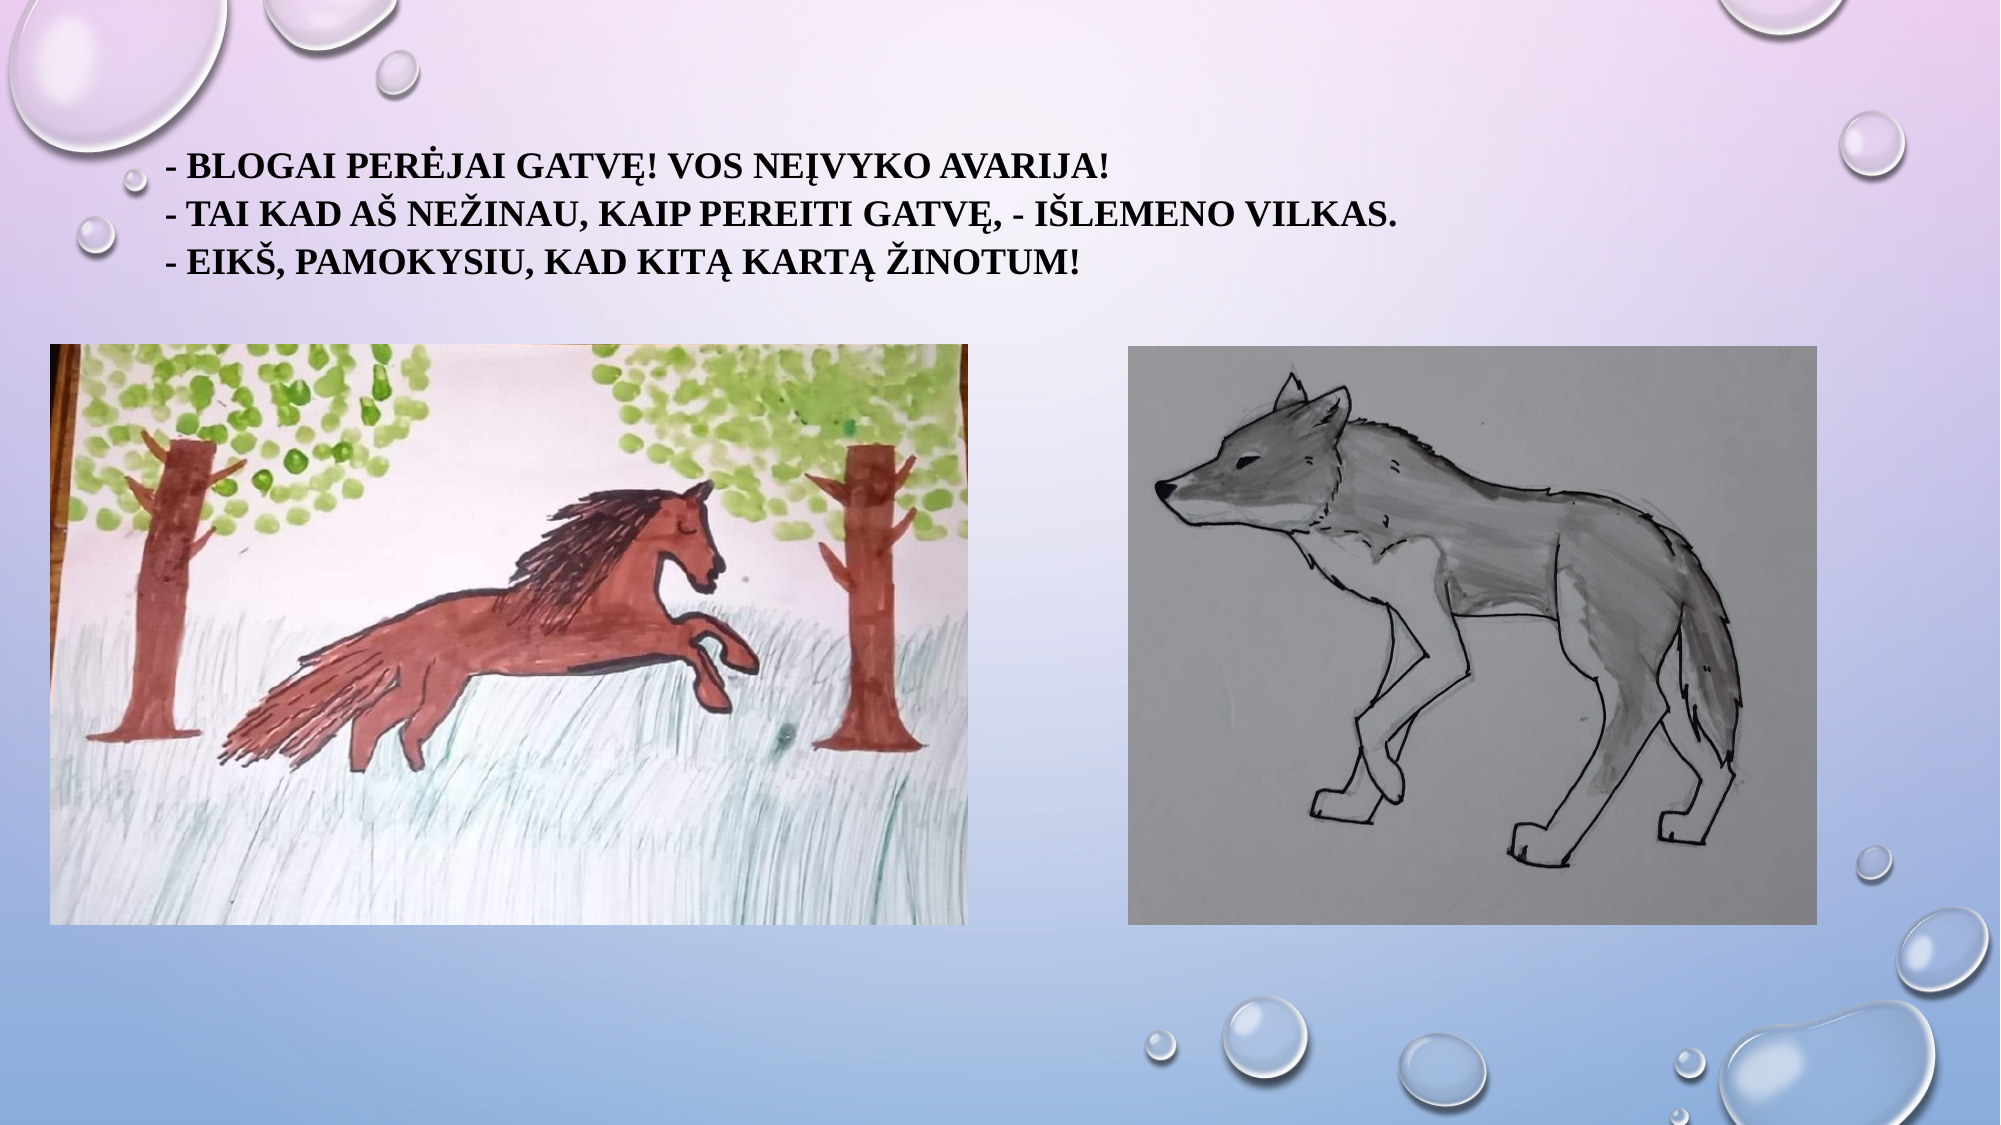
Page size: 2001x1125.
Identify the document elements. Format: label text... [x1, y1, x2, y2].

picture [50, 344, 968, 926]
title - Blogai perėjai gatvę! Vos neįvyko avarija! - Tai kad aš nežinau, kaip pereiti gatvę, - išlemeno vilkas. - Eikš, pamokysiu, kad kitą kartą žinotum! [149, 101, 1851, 364]
picture [1128, 346, 1817, 926]
